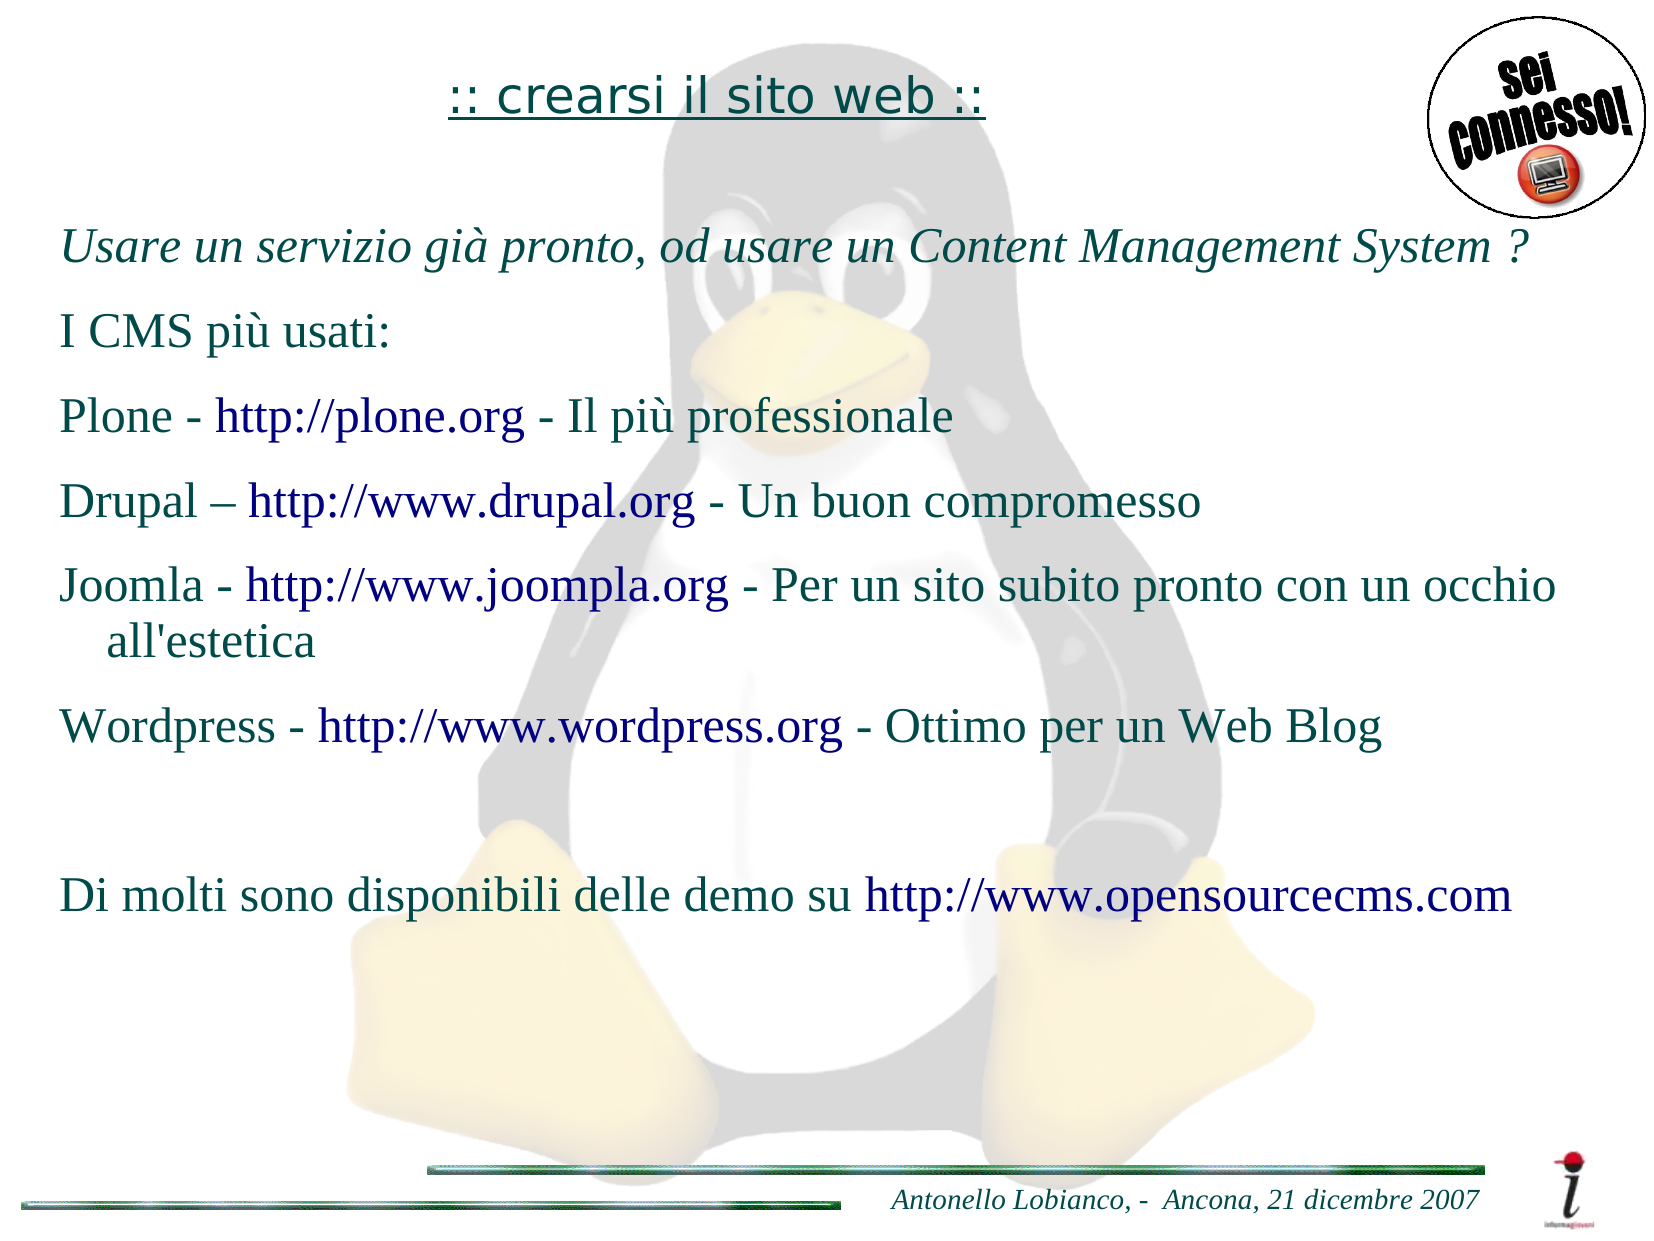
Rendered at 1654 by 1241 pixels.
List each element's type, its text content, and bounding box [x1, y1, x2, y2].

list Usare un servizio già pronto, od usare un Content Management System ? I CMS più usati: Plone - http://plone.org - Il più professionale Drupal – http://www.drupal.org - Un buon compromesso Joomla - http://www.joompla.org - Per un sito subito pronto con un occhio all'estetica Wordpress - http://www.wordpress.org - Ottimo per un Web Blog Di molti sono disponibili delle demo su http://www.opensourcecms.com [41, 218, 1595, 1152]
picture [427, 1165, 1485, 1175]
picture [21, 1201, 841, 1210]
picture [1538, 1147, 1604, 1235]
title :: crearsi il sito web :: [29, 59, 1404, 134]
picture [1425, 15, 1646, 219]
